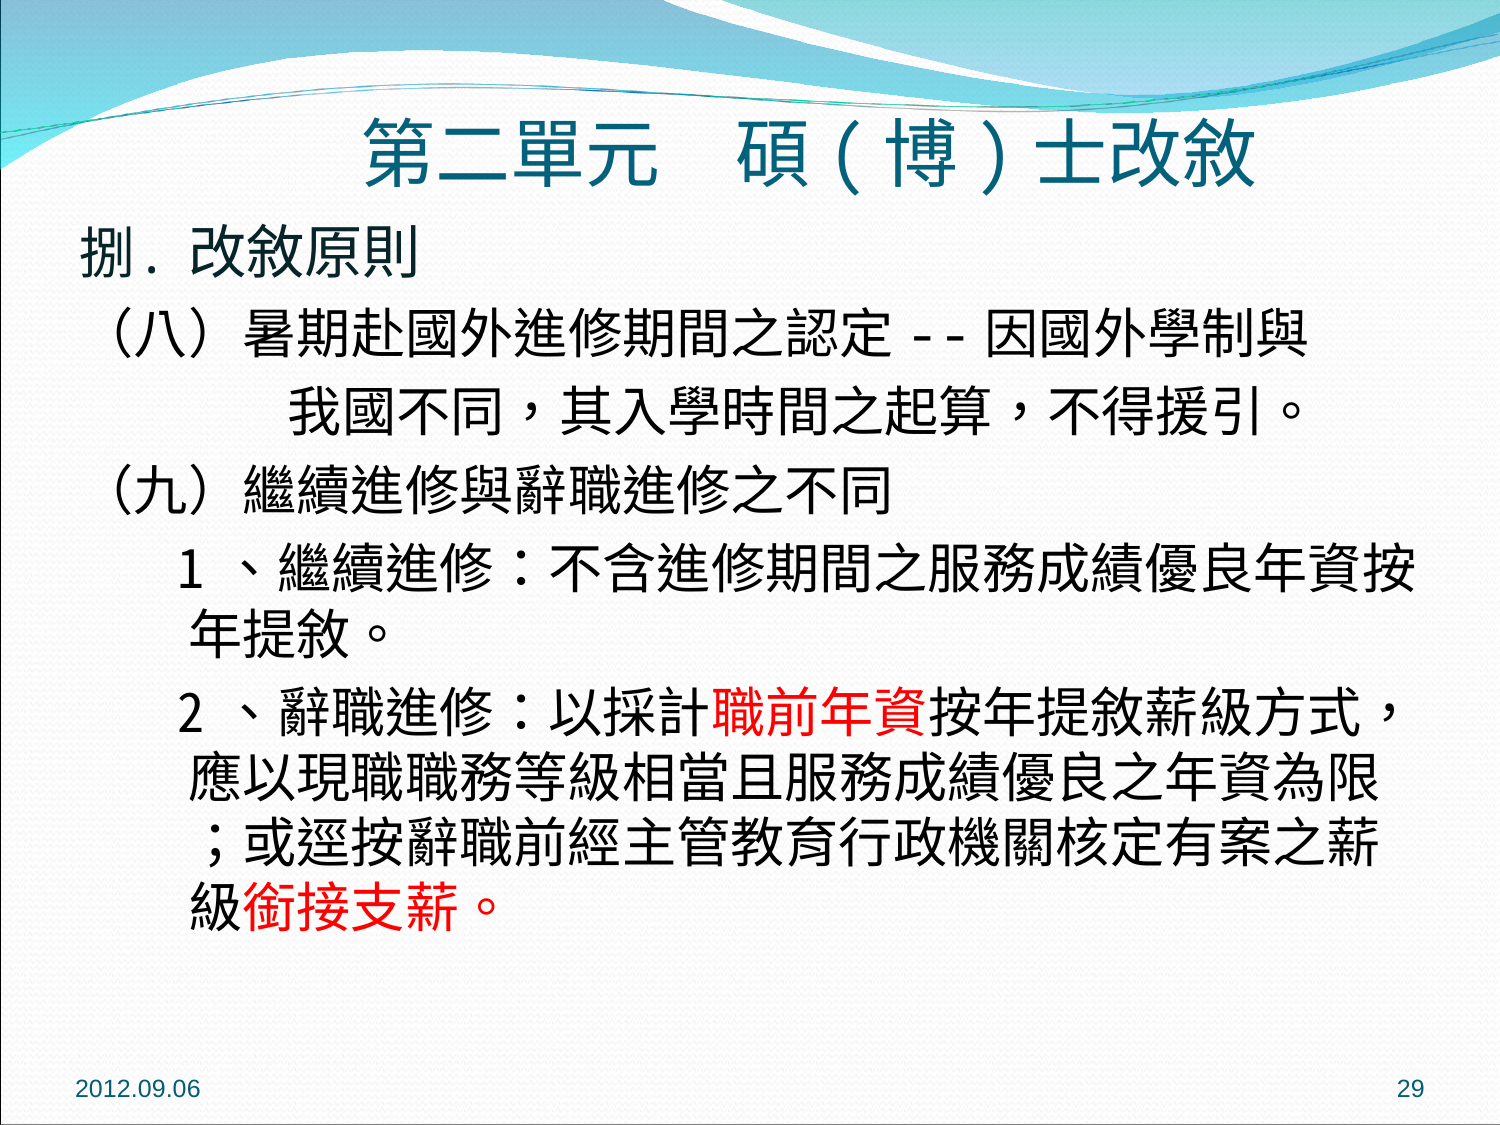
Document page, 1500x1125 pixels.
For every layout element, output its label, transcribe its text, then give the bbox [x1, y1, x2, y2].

picture [0, 0, 1500, 1125]
text_box <number> [1299, 1042, 1426, 1103]
text_box 2012.09.06 [74, 1042, 426, 1103]
text_box 第二單元 碩(博)士改敘 [171, 46, 1447, 197]
list 改敘原則 （八）暑期赴國外進修期間之認定--因國外學制與 我國不同，其入學時間之起算，不得援引。 （九）繼續進修與辭職進修之不同 1、繼續進修：不含進修期間之服務成績優良年資按年提敘。 2、辭職進修：以採計職前年資按年提敘薪級方式，應以現職職務等級相當且服務成績優良之年資為限；或逕按辭職前經主管教育行政機關核定有案之薪級銜接支薪。 [64, 208, 1436, 1047]
